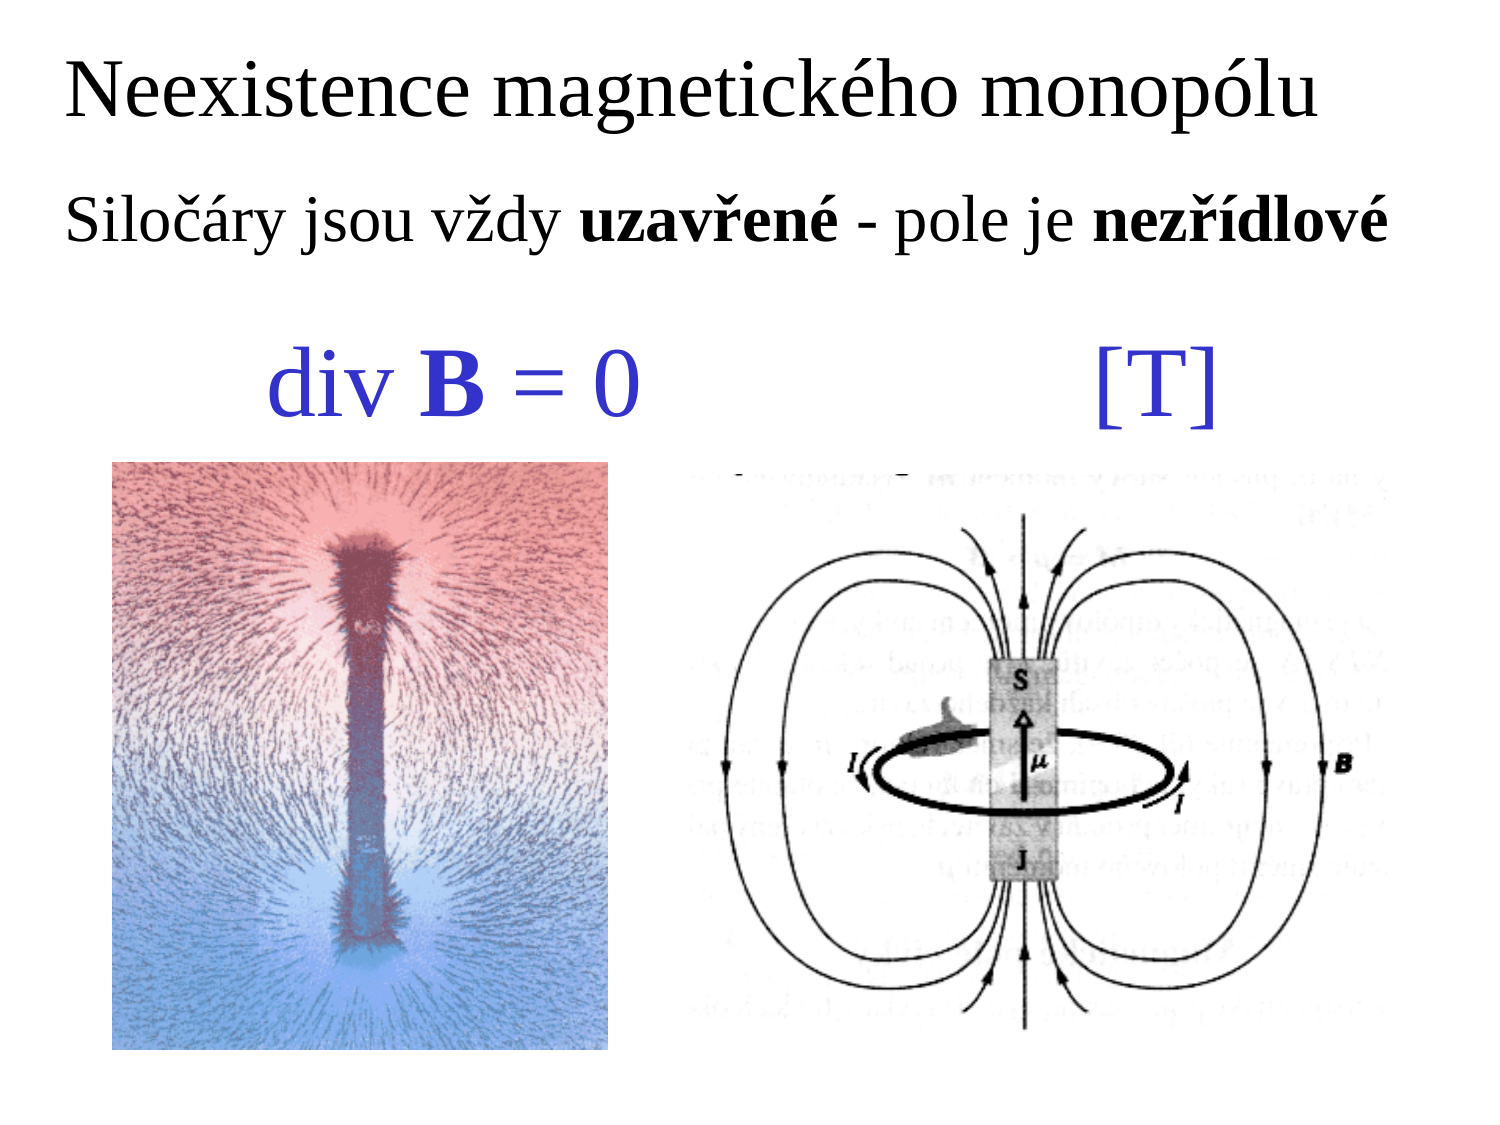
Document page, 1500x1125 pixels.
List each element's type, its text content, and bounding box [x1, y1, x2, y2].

picture [112, 462, 608, 1051]
picture [687, 474, 1388, 1034]
text_box Neexistence magnetického monopólu Siločáry jsou vždy uzavřené - pole je nezřídlové div B = 0 [T] [49, 24, 1438, 445]
